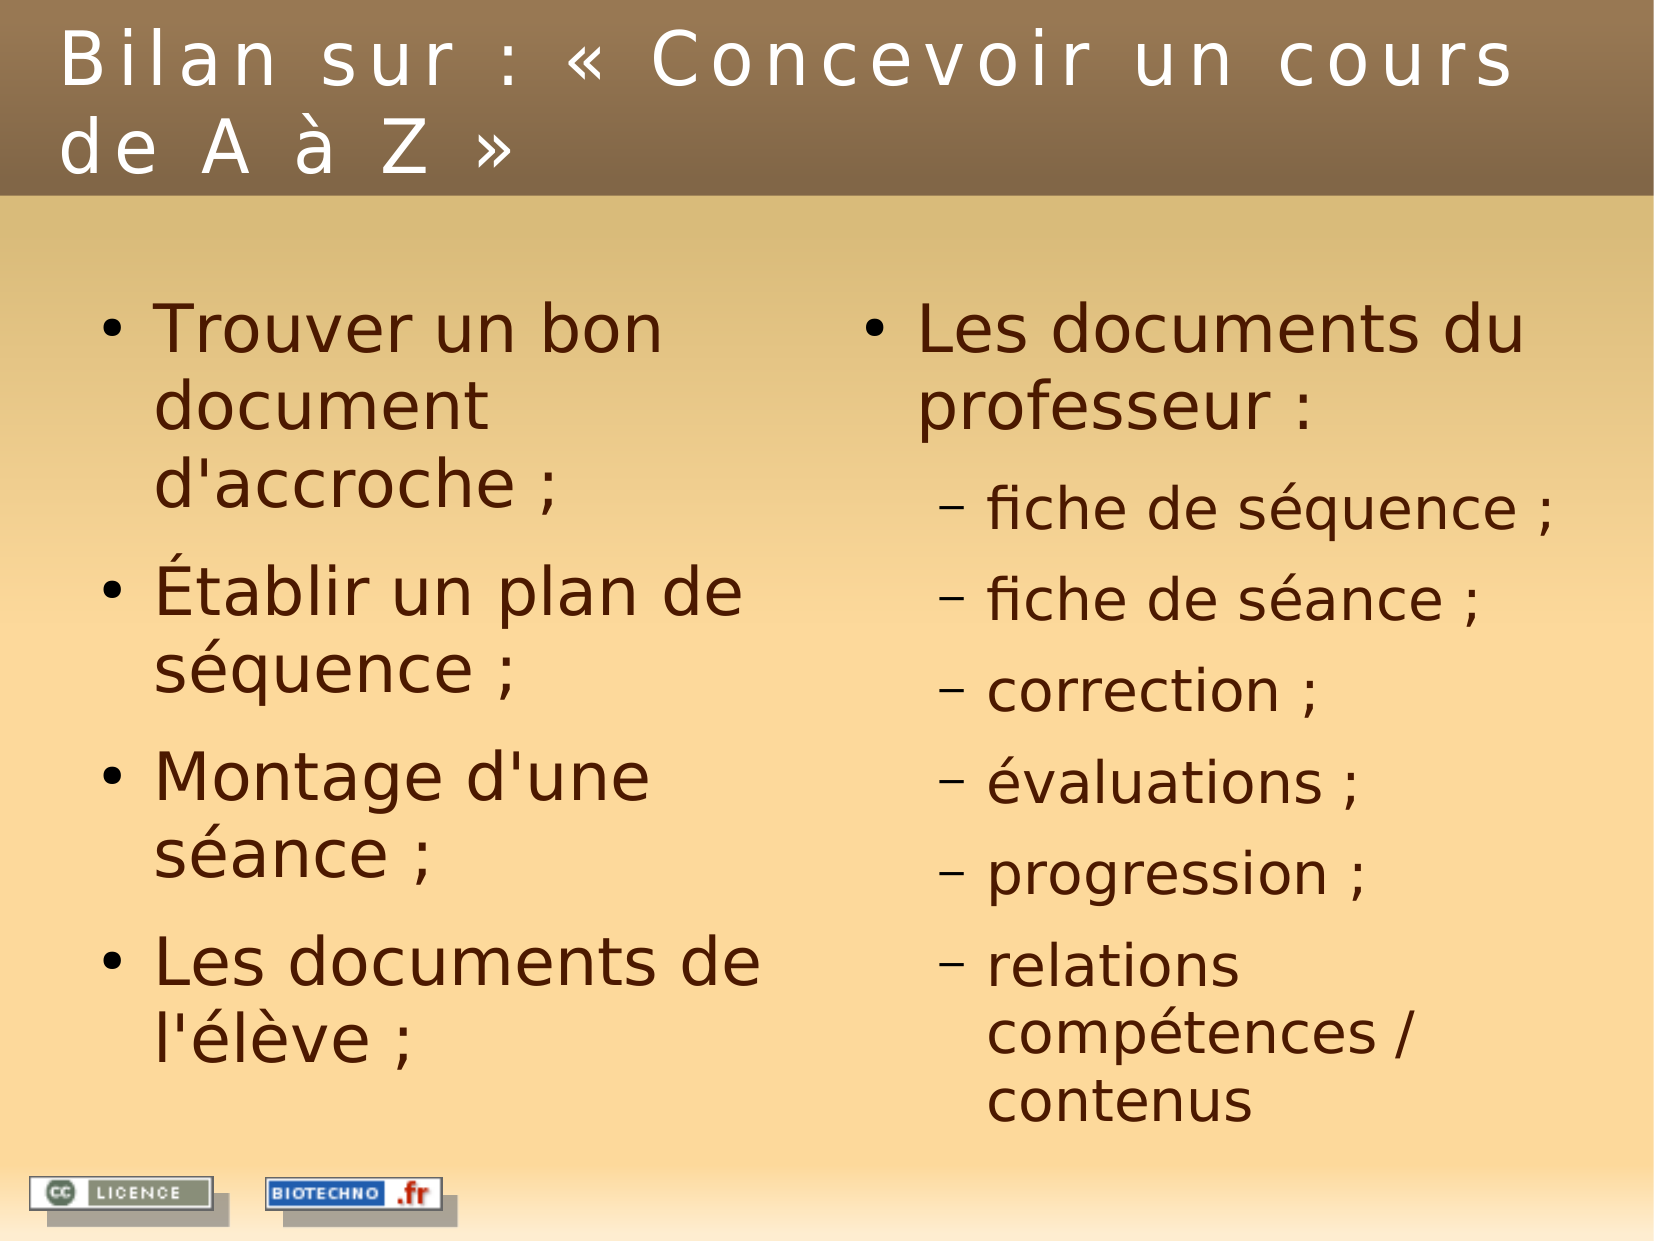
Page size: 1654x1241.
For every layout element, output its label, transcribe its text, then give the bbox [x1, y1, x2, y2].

list Trouver un bon document d'accroche ; Établir un plan de séquence ; Montage d'une séance ; Les documents de l'élève ; [82, 290, 809, 1109]
list Les documents du professeur : fiche de séquence ; fiche de séance ; correction ; évaluations ; progression ; relations compétences / contenus [845, 290, 1572, 1136]
picture [0, 0, 1654, 1241]
title Bilan sur : « Concevoir un cours de A à Z » [59, 16, 1595, 191]
